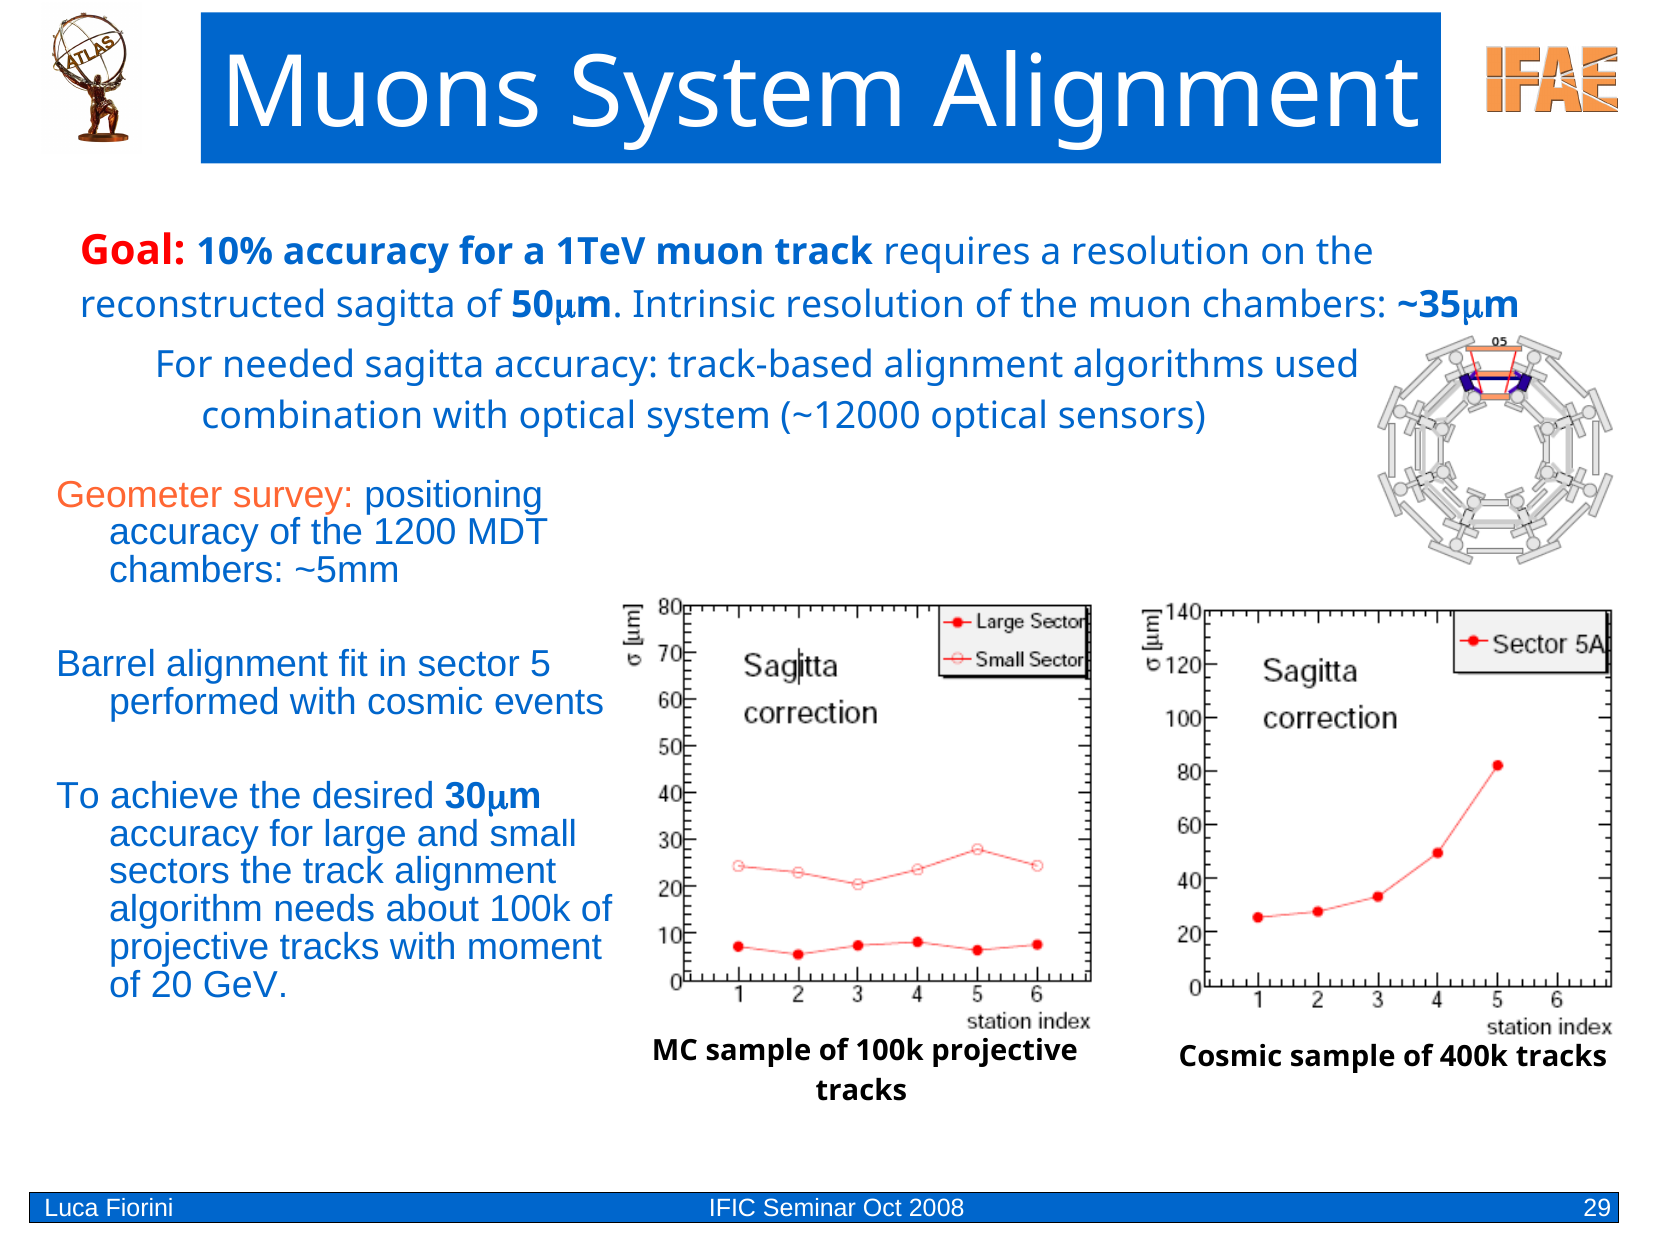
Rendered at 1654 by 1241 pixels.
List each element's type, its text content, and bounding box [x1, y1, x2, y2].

picture [1139, 590, 1619, 1048]
picture [1486, 46, 1618, 112]
text_box MC sample of 100k projective tracks [608, 1021, 1123, 1112]
text_box Cosmic sample of 400k tracks [1163, 1027, 1630, 1081]
picture [41, 2, 142, 154]
text_box Luca Fiorini IFIC Seminar Oct 2008 29 [29, 1192, 1619, 1223]
text_box Goal: 10% accuracy for a 1TeV muon track requires a resolution on the reconstructed sagitta of 50m. Intrinsic resolution of the muon chambers: ~35m For needed sagitta accuracy: track-based alignment algorithms used in combination with optical system (~12000 optical sensors) [64, 212, 1565, 501]
text_box Muons System Alignment [200, 12, 1441, 148]
list Geometer survey: positioning accuracy of the 1200 MDT chambers: ~5mm Barrel alignment fit in sector 5 performed with cosmic events To achieve the desired 30m accuracy for large and small sectors the track alignment algorithm needs about 100k of projective tracks with moment of 20 GeV. [23, 469, 662, 1123]
picture [1363, 335, 1619, 572]
picture [620, 590, 1097, 1021]
